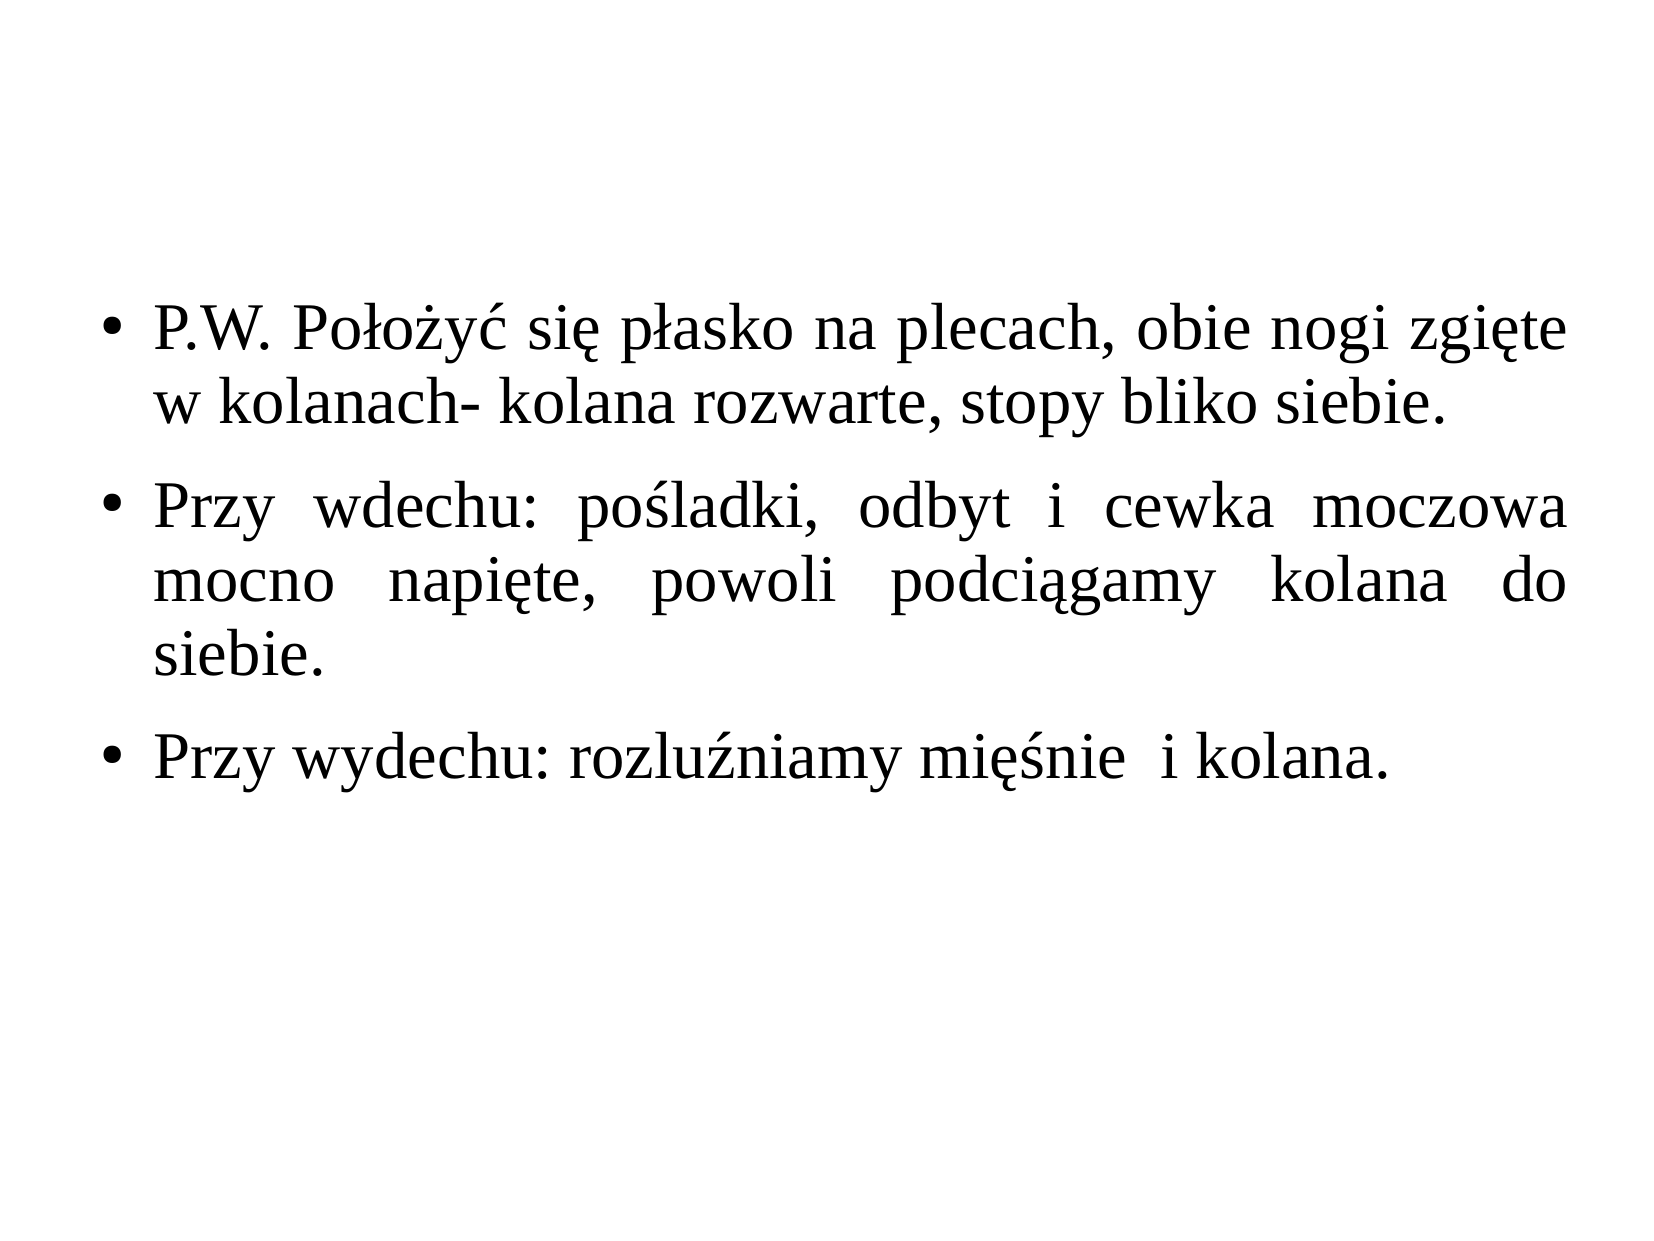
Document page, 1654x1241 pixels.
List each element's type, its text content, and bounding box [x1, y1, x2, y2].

list P.W. Położyć się płasko na plecach, obie nogi zgięte w kolanach- kolana rozwarte, stopy bliko siebie. Przy wdechu: pośladki, odbyt i cewka moczowa mocno napięte, powoli podciągamy kolana do siebie. Przy wydechu: rozluźniamy mięśnie i kolana. [82, 290, 1571, 1109]
